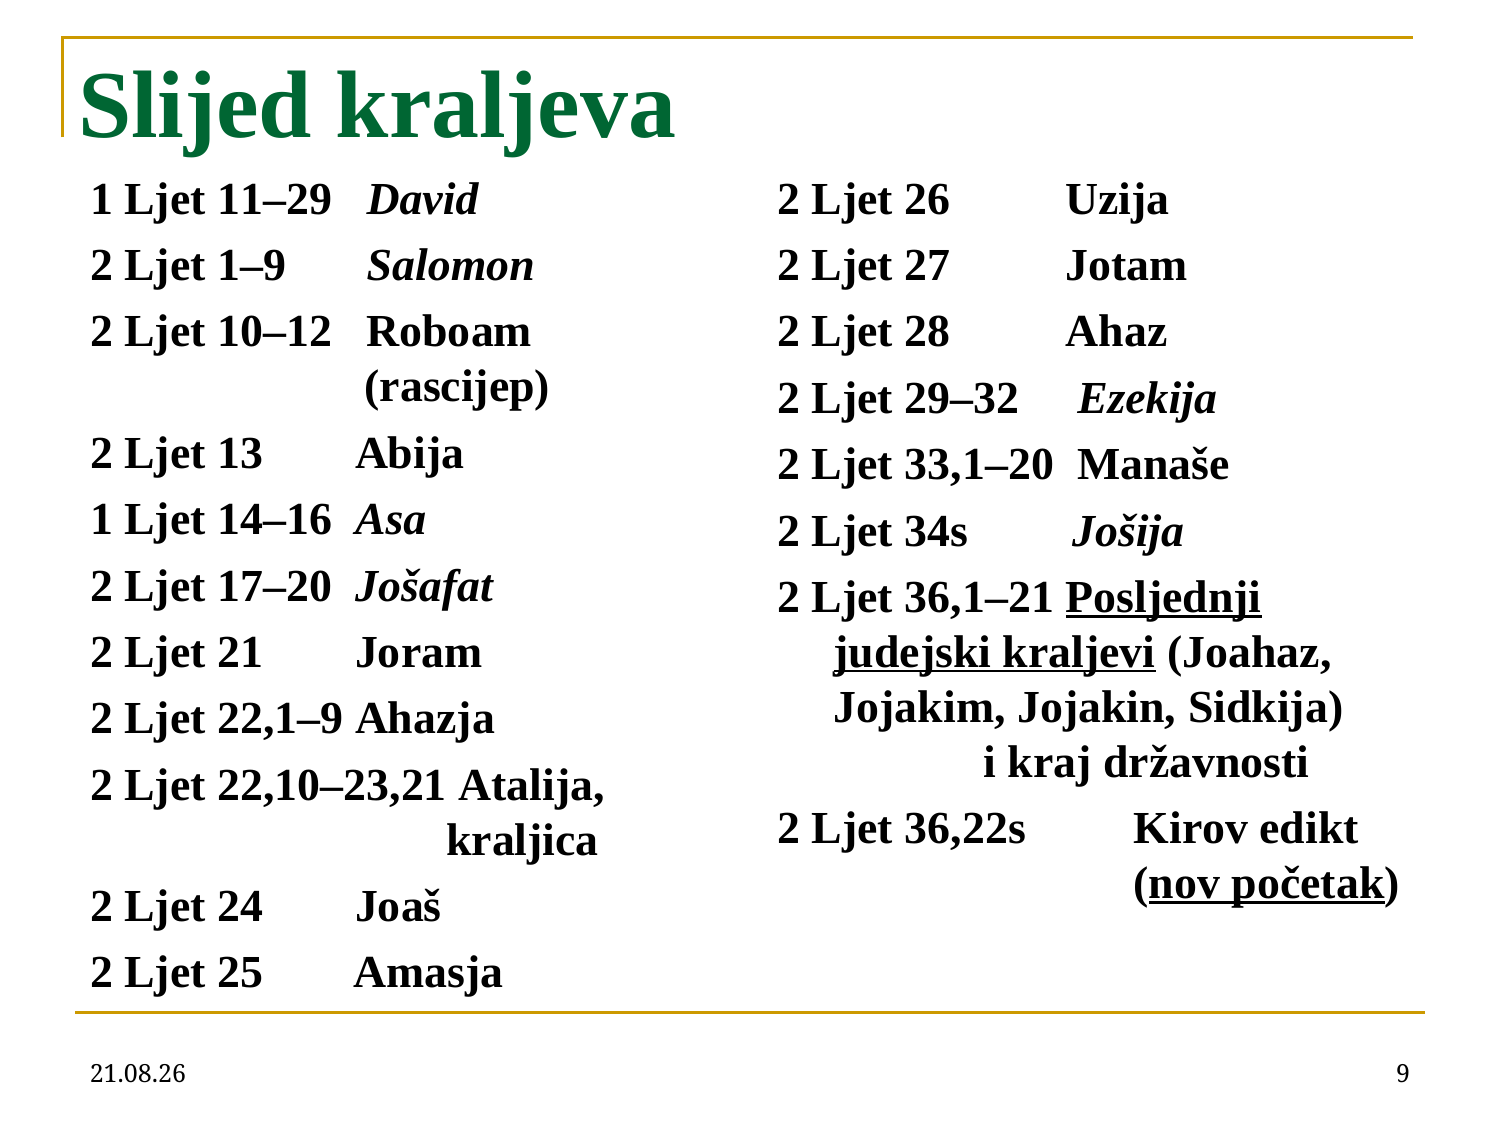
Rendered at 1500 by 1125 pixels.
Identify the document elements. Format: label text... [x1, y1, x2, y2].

list 1 Ljet 11–29 David 2 Ljet 1–9 Salomon 2 Ljet 10–12 Roboam (rascijep) 2 Ljet 13 Abija 1 Ljet 14–16 Asa 2 Ljet 17–20 Jošafat 2 Ljet 21 Joram 2 Ljet 22,1–9 Ahazja 2 Ljet 22,10–23,21 Atalija, kraljica 2 Ljet 24 Joaš 2 Ljet 25 Amasja [75, 160, 738, 1006]
title Slijed kraljeva [63, 33, 1414, 221]
text_box <number> [1074, 1024, 1426, 1100]
text_box 03.12.25 [74, 1024, 426, 1100]
list 2 Ljet 26 Uzija 2 Ljet 27 Jotam 2 Ljet 28 Ahaz 2 Ljet 29–32 Ezekija 2 Ljet 33,1–20 Manaše 2 Ljet 34s Jošija 2 Ljet 36,1–21 Posljednji judejski kraljevi (Joahaz, Jojakim, Jojakin, Sidkija) i kraj državnosti 2 Ljet 36,22s Kirov edikt (nov početak) [762, 160, 1426, 1006]
